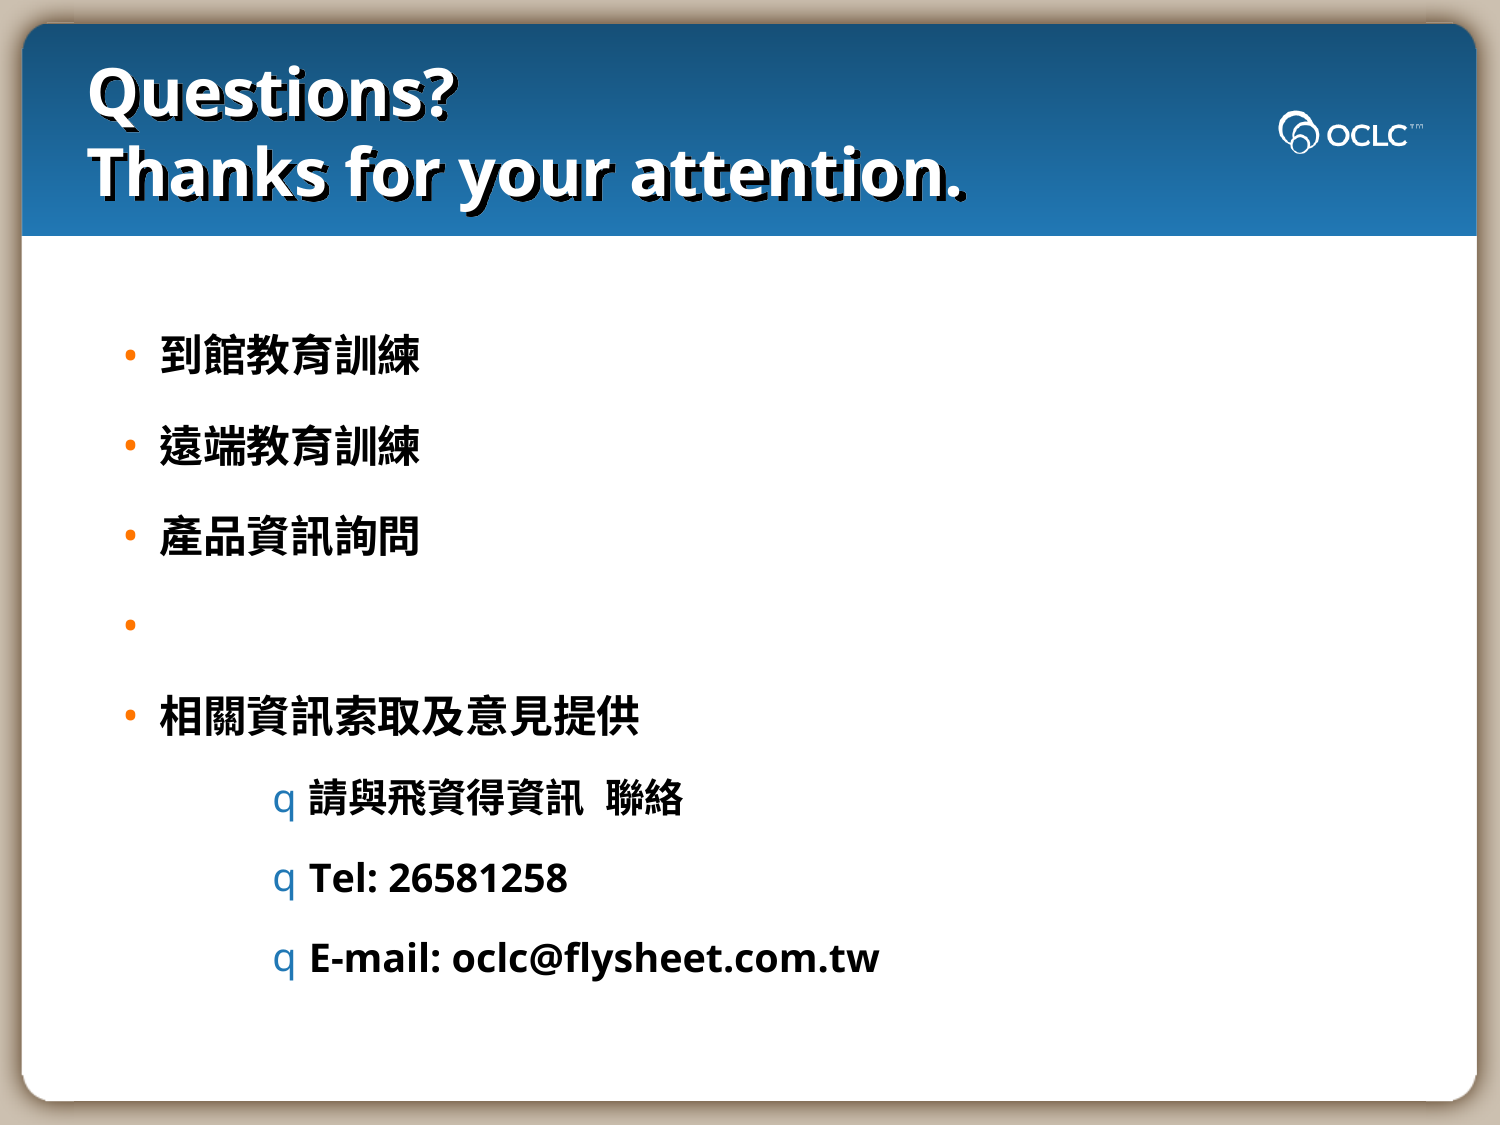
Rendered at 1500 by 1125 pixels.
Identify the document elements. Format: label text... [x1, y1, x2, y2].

list 到館教育訓練 遠端教育訓練 產品資訊詢問 相關資訊索取及意見提供 請與飛資得資訊 聯絡 Tel: 26581258 E-mail: oclc@flysheet.com.tw [118, 317, 1382, 1008]
title Questions? Thanks for your attention. [71, 24, 1218, 235]
